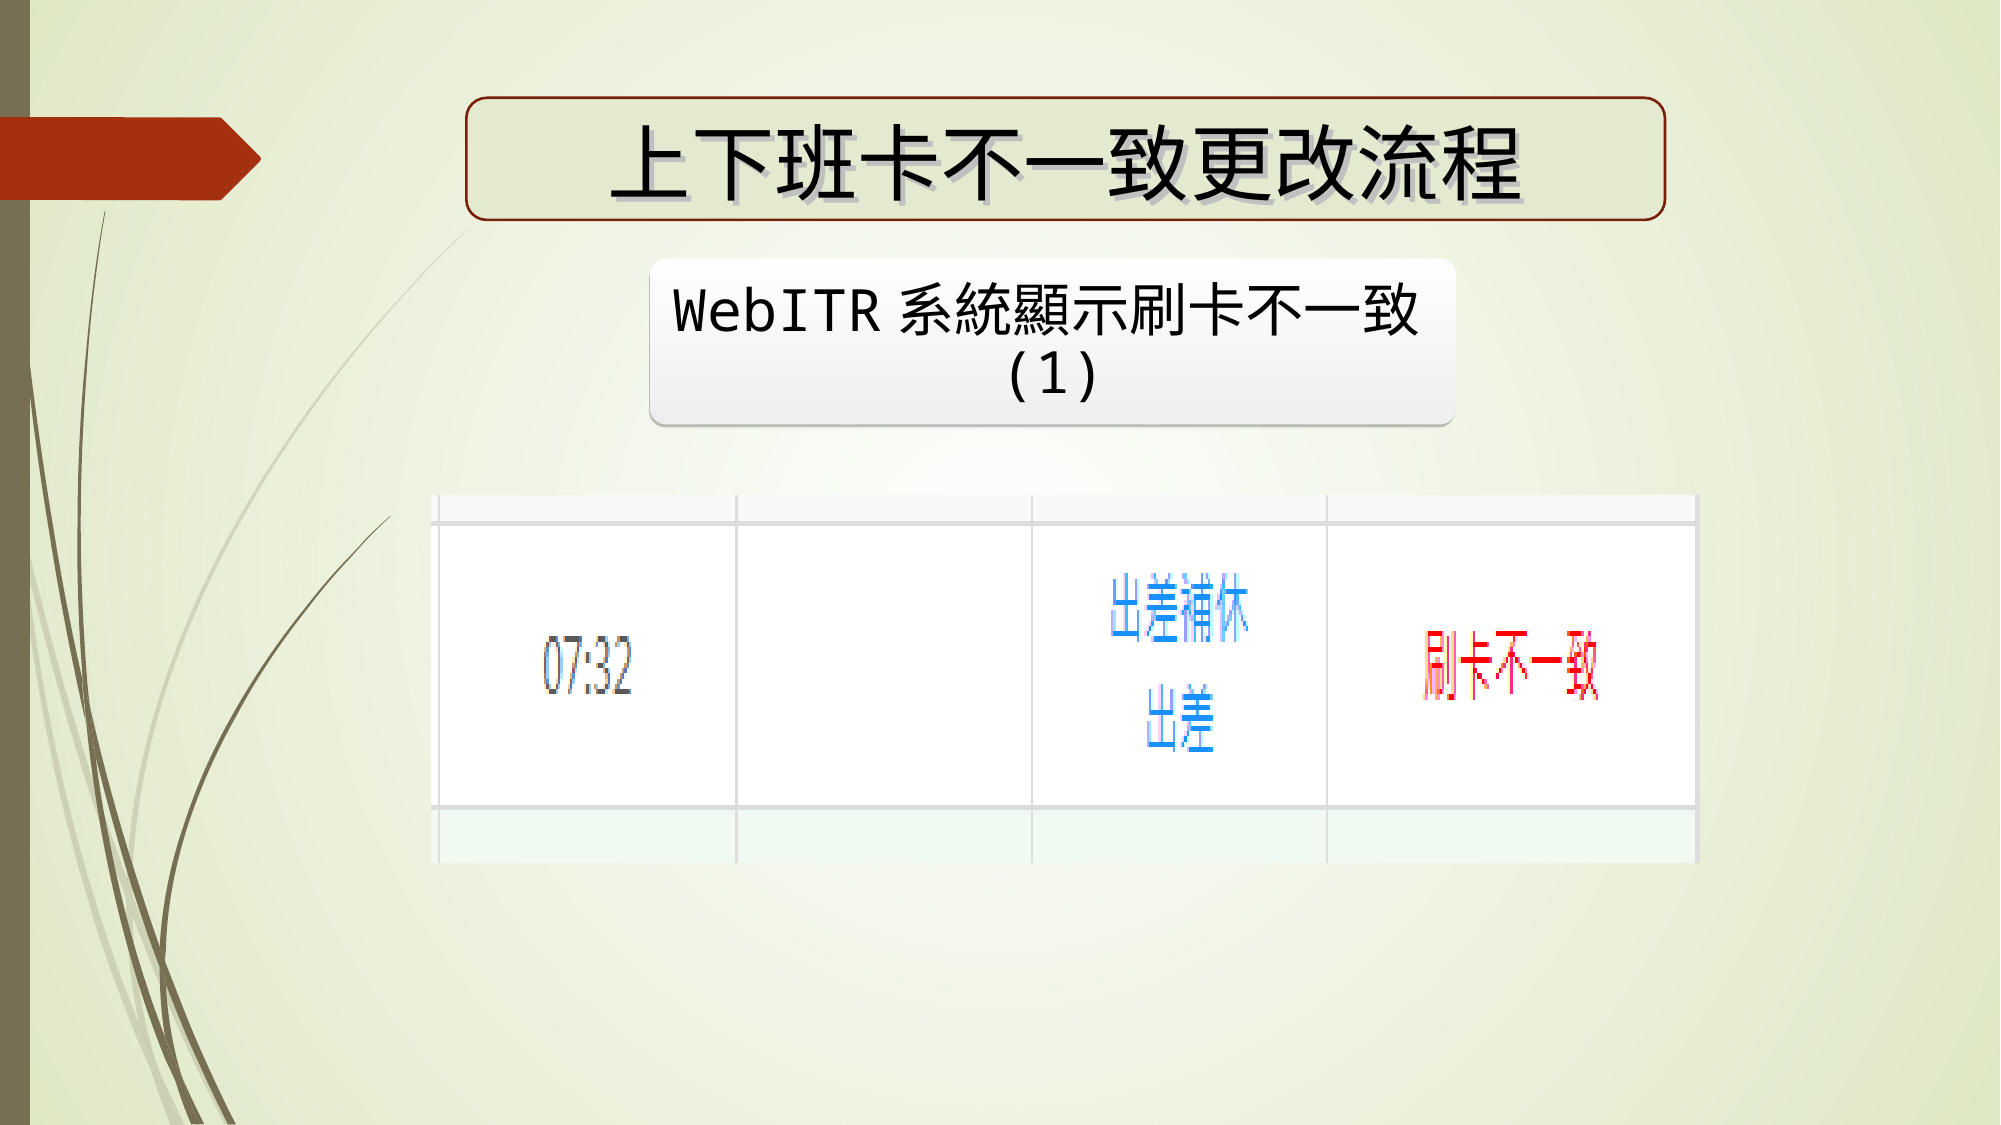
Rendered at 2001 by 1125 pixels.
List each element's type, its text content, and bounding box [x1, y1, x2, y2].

picture [431, 495, 1700, 863]
text_box WebITR系統顯示刷卡不一致(1) [649, 258, 1457, 425]
text_box 上下班卡不一致更改流程 [466, 97, 1666, 220]
